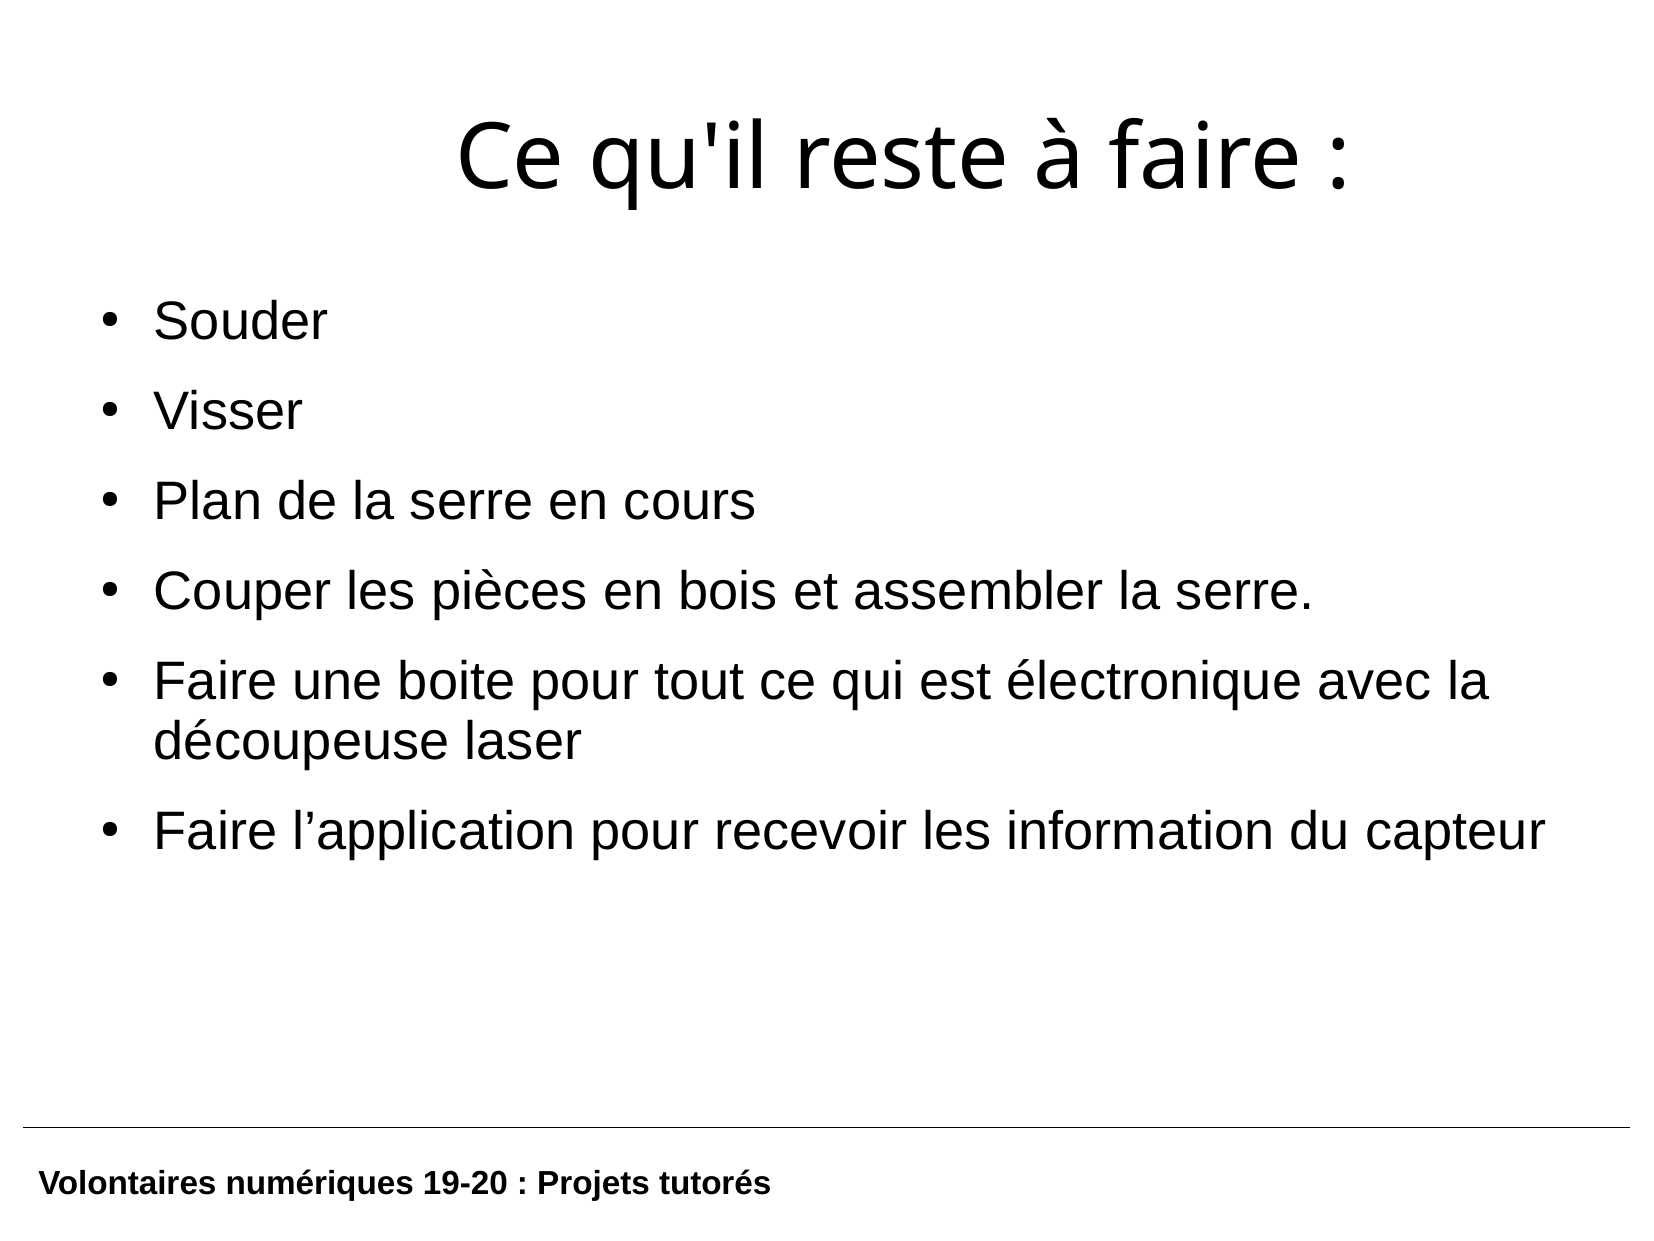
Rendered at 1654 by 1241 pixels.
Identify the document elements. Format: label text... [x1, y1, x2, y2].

title Ce qu'il reste à faire : [236, 49, 1571, 257]
list Souder Visser Plan de la serre en cours Couper les pièces en bois et assembler la serre. Faire une boite pour tout ce qui est électronique avec la découpeuse laser Faire l’application pour recevoir les information du capteur [82, 290, 1571, 1109]
text_box Volontaires numériques 19-20 : Projets tutorés [23, 1157, 945, 1210]
